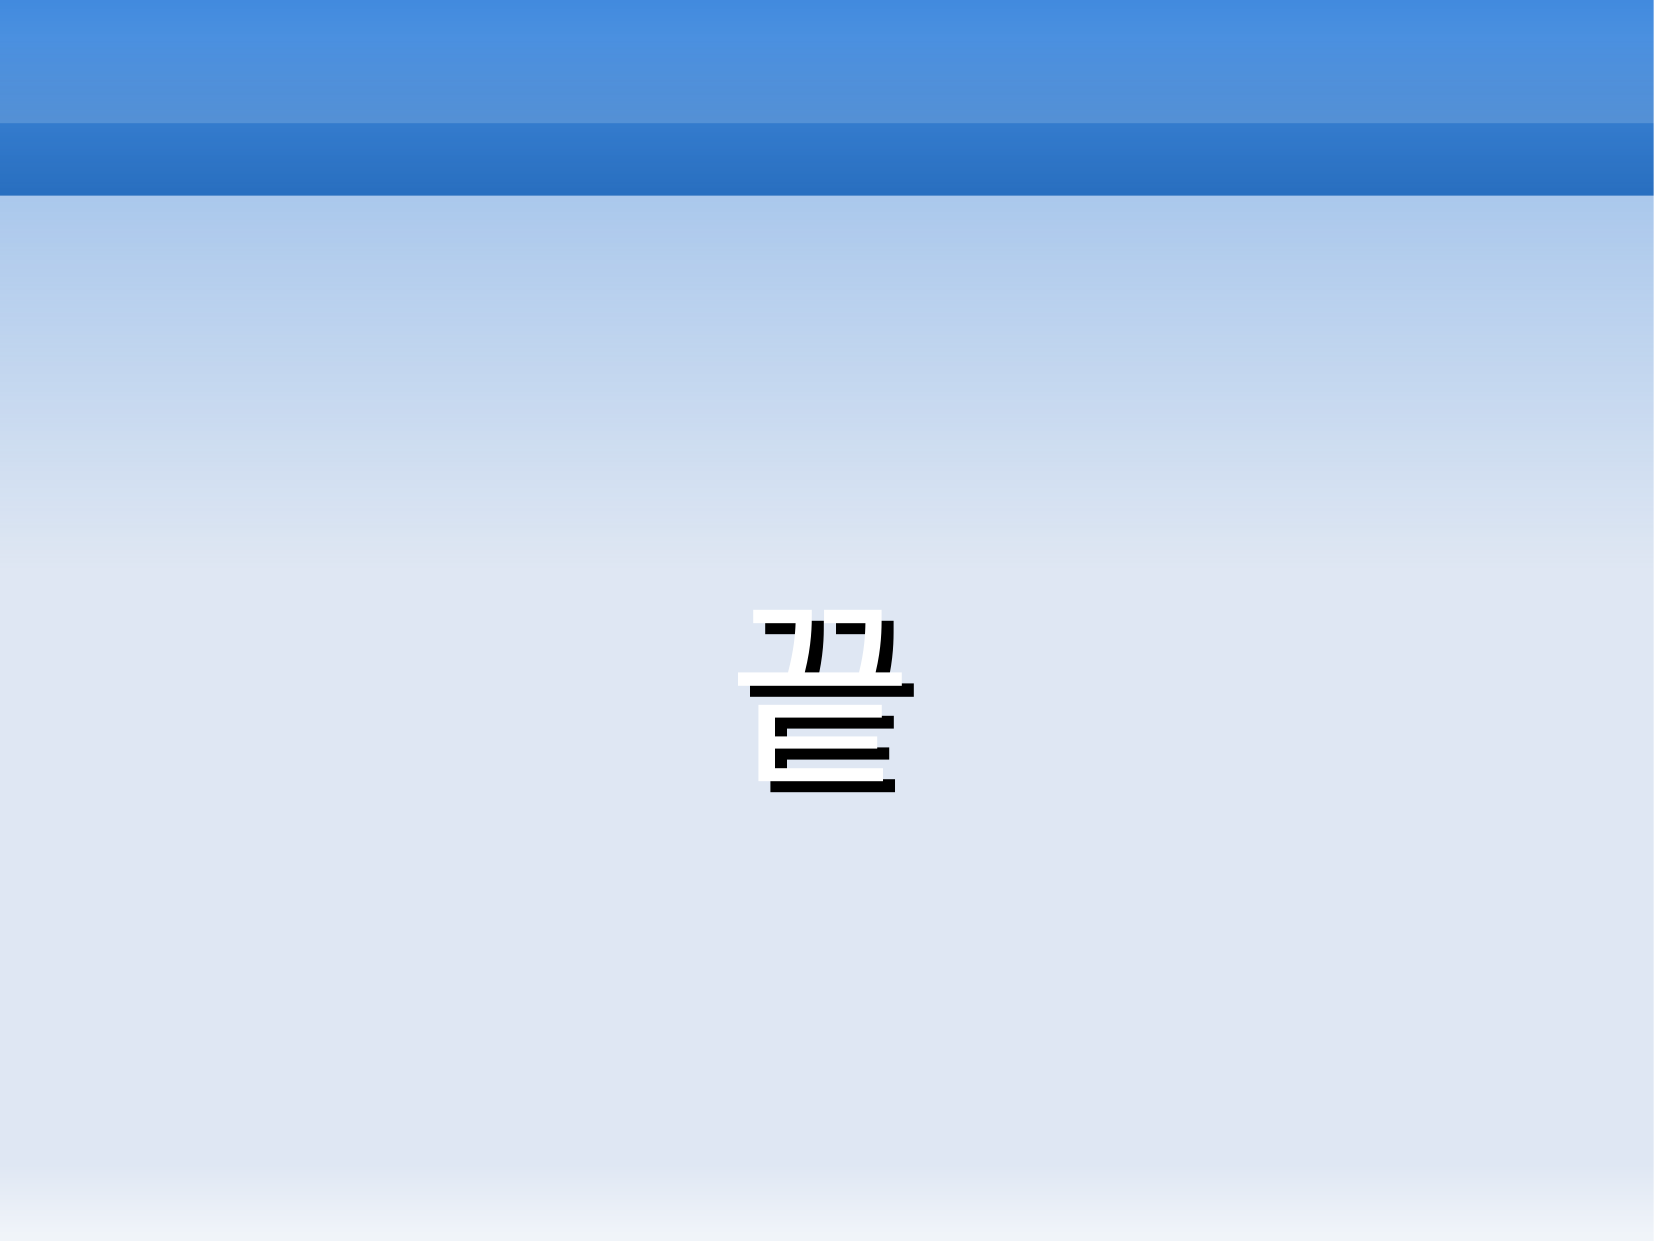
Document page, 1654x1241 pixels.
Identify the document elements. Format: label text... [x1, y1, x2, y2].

picture [0, 0, 1654, 1241]
text_box 끝 [76, 7, 1565, 1102]
